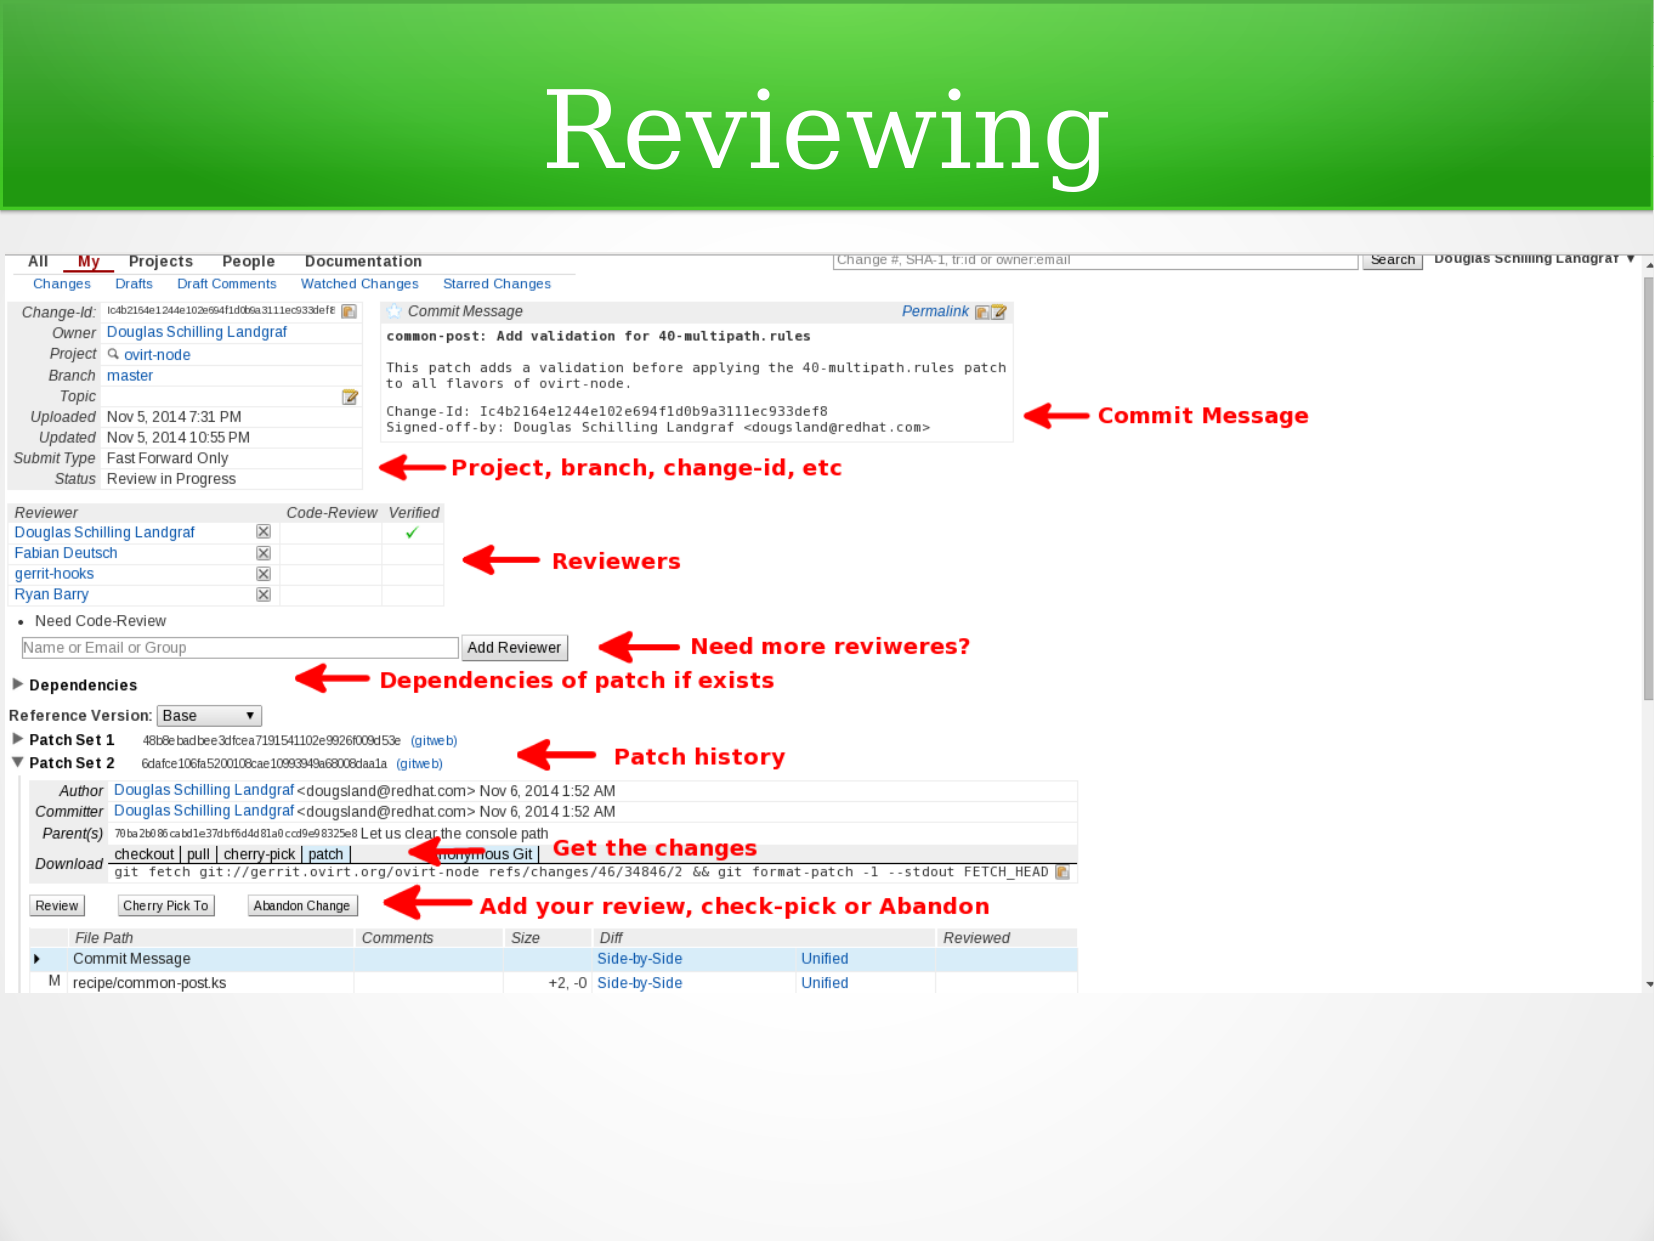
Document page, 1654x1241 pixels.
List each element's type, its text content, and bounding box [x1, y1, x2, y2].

title Reviewing [82, 37, 1571, 226]
picture [5, 252, 1654, 993]
